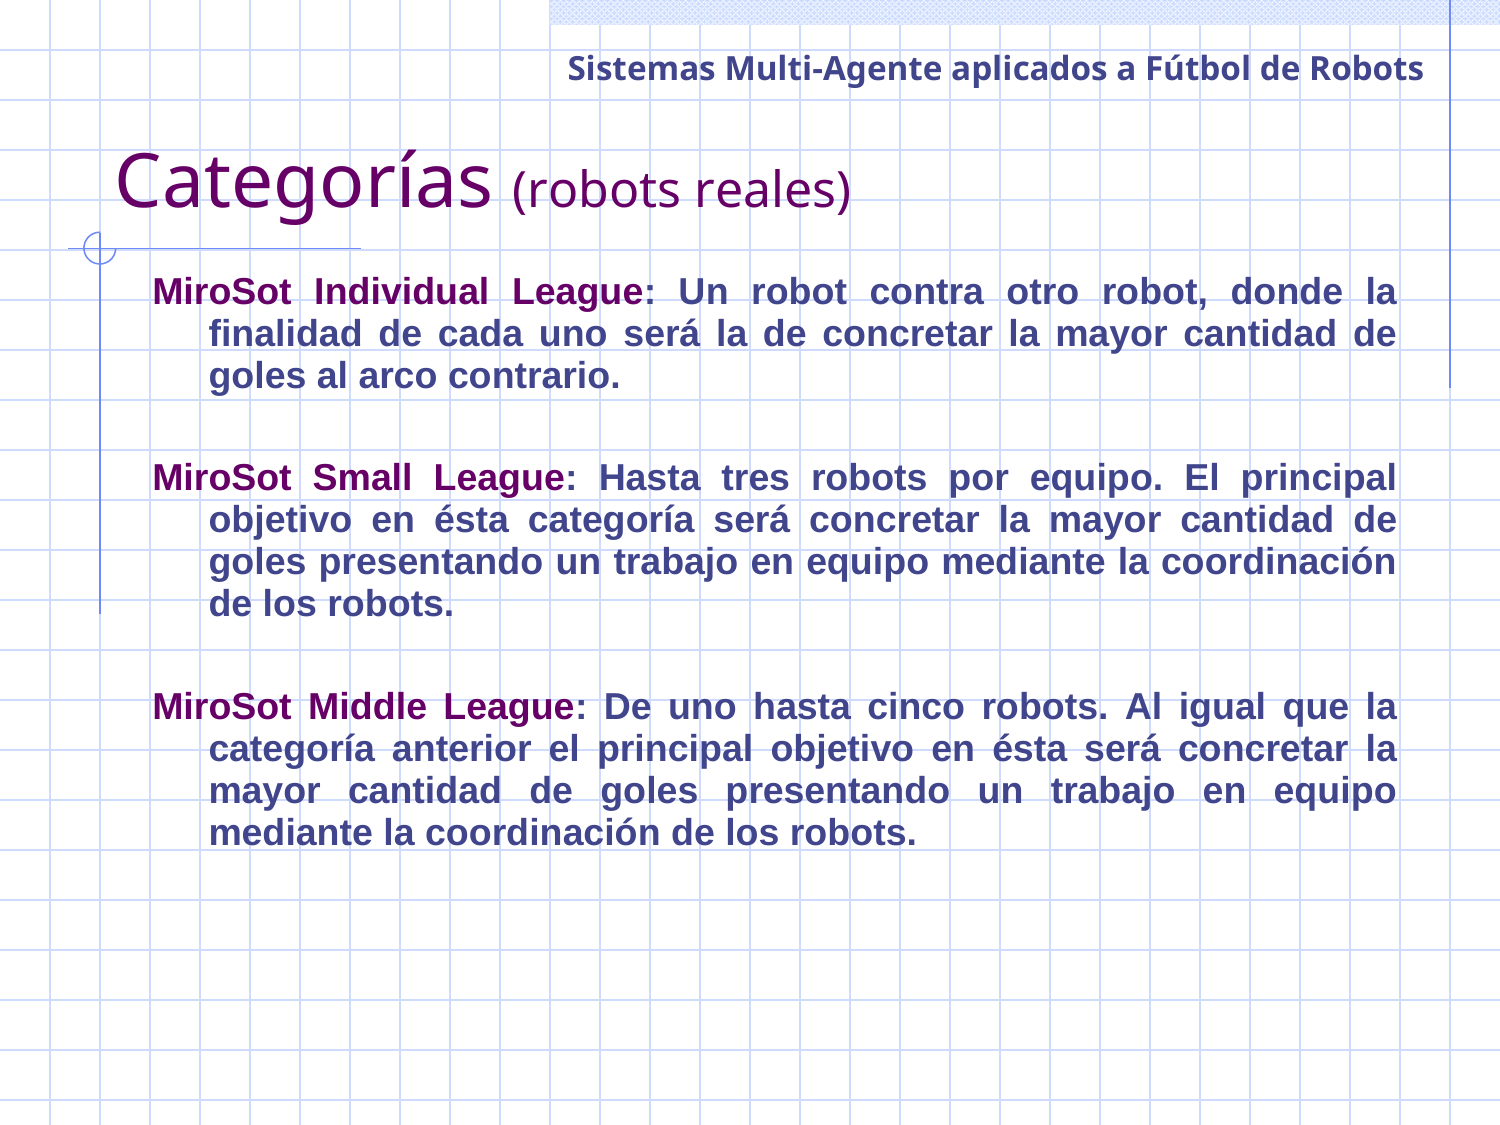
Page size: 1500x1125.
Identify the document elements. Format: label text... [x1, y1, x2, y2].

title Categorías (robots reales) [99, 112, 1000, 238]
text_box Sistemas Multi-Agente aplicados a Fútbol de Robots [450, 37, 1441, 99]
picture [549, 0, 1449, 25]
picture [1451, 0, 1500, 25]
text_box MiroSot Individual League: Un robot contra otro robot, donde la finalidad de cada uno será la de concretar la mayor cantidad de goles al arco contrario. MiroSot Small League: Hasta tres robots por equipo. El principal objetivo en ésta categoría será concretar la mayor cantidad de goles presentando un trabajo en equipo mediante la coordinación de los robots. MiroSot Middle League: De uno hasta cinco robots. Al igual que la categoría anterior el principal objetivo en ésta será concretar la mayor cantidad de goles presentando un trabajo en equipo mediante la coordinación de los robots. [137, 262, 1413, 1050]
